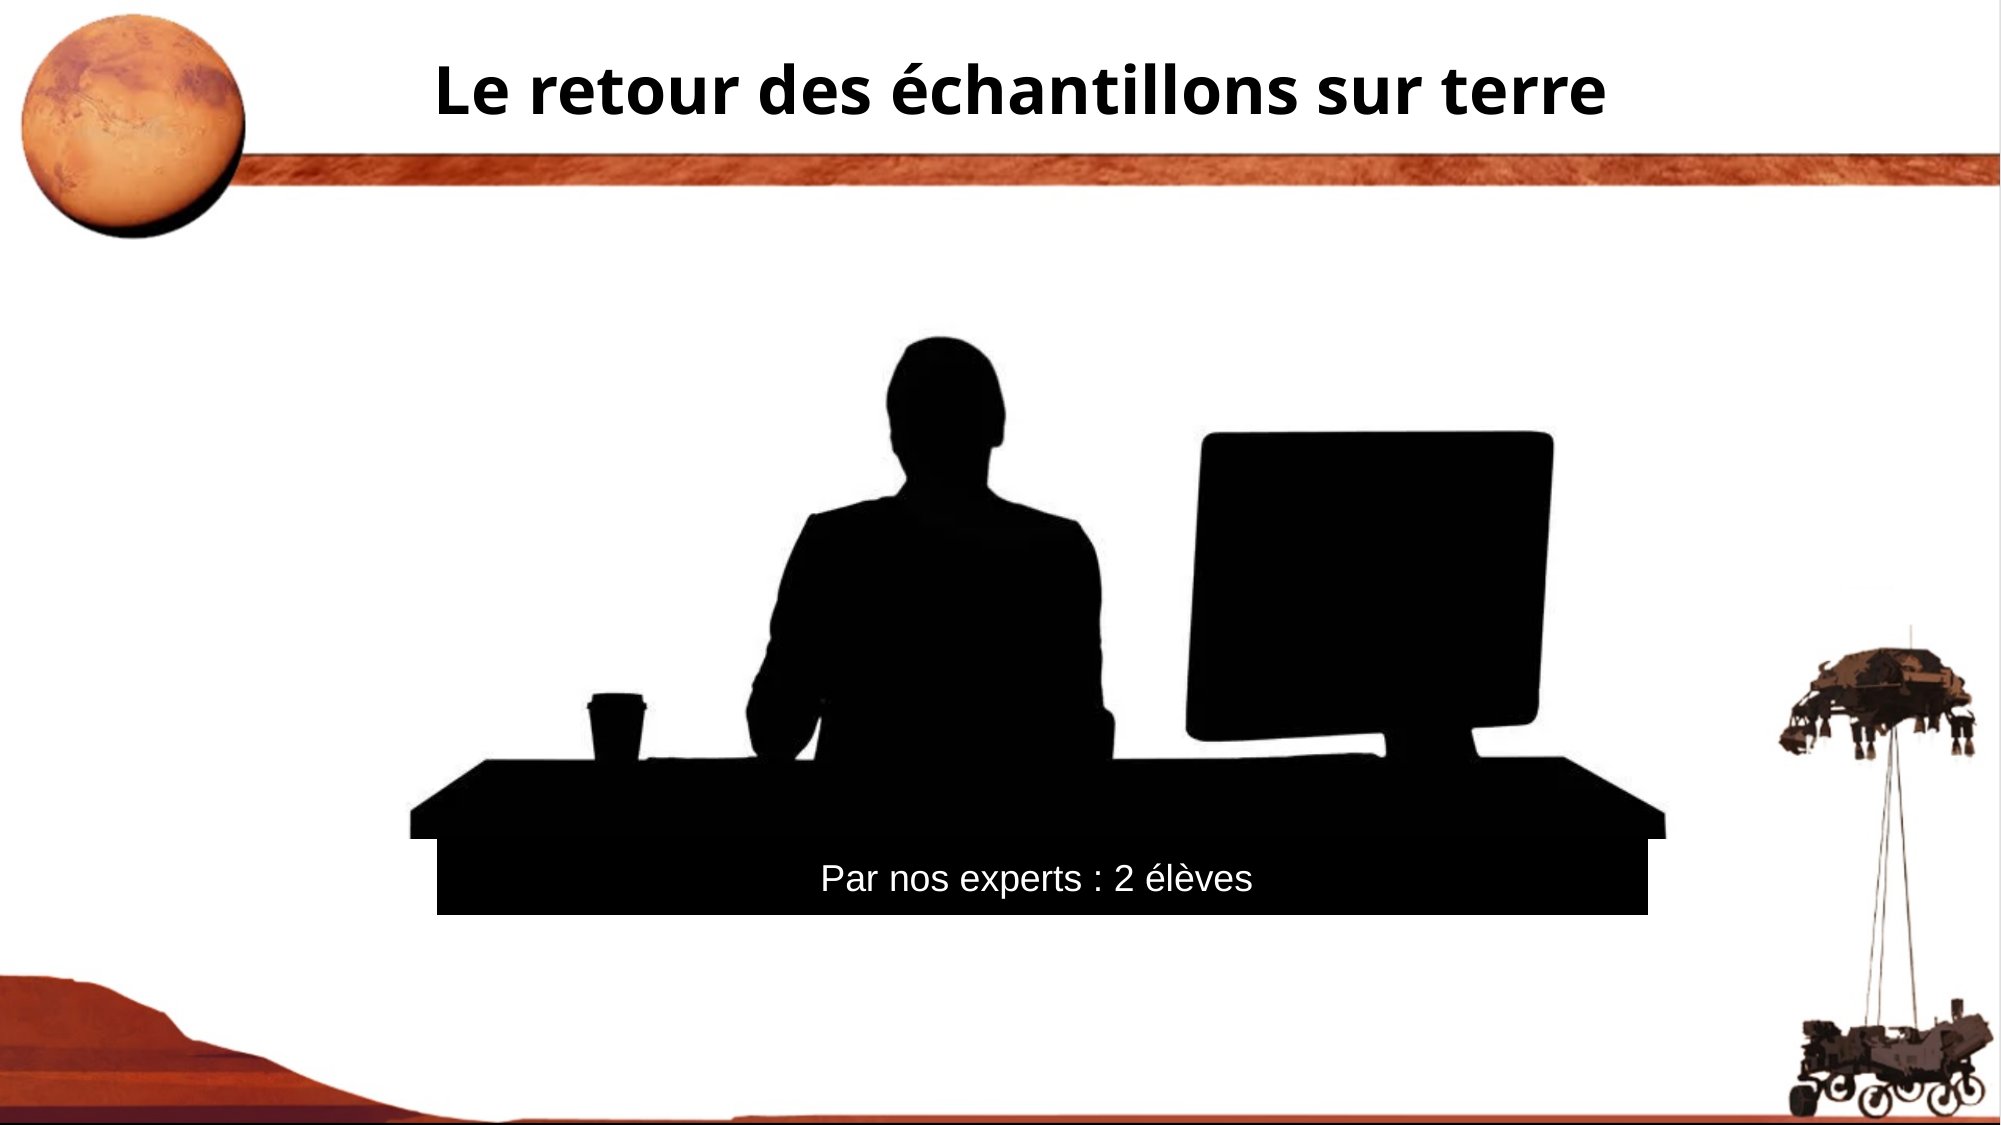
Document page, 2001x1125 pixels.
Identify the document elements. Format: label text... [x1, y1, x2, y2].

text_box Le retour des échantillons sur terre [253, 40, 1789, 149]
text_box Par nos experts : 2 élèves [437, 838, 1648, 915]
picture [0, 0, 2001, 1125]
